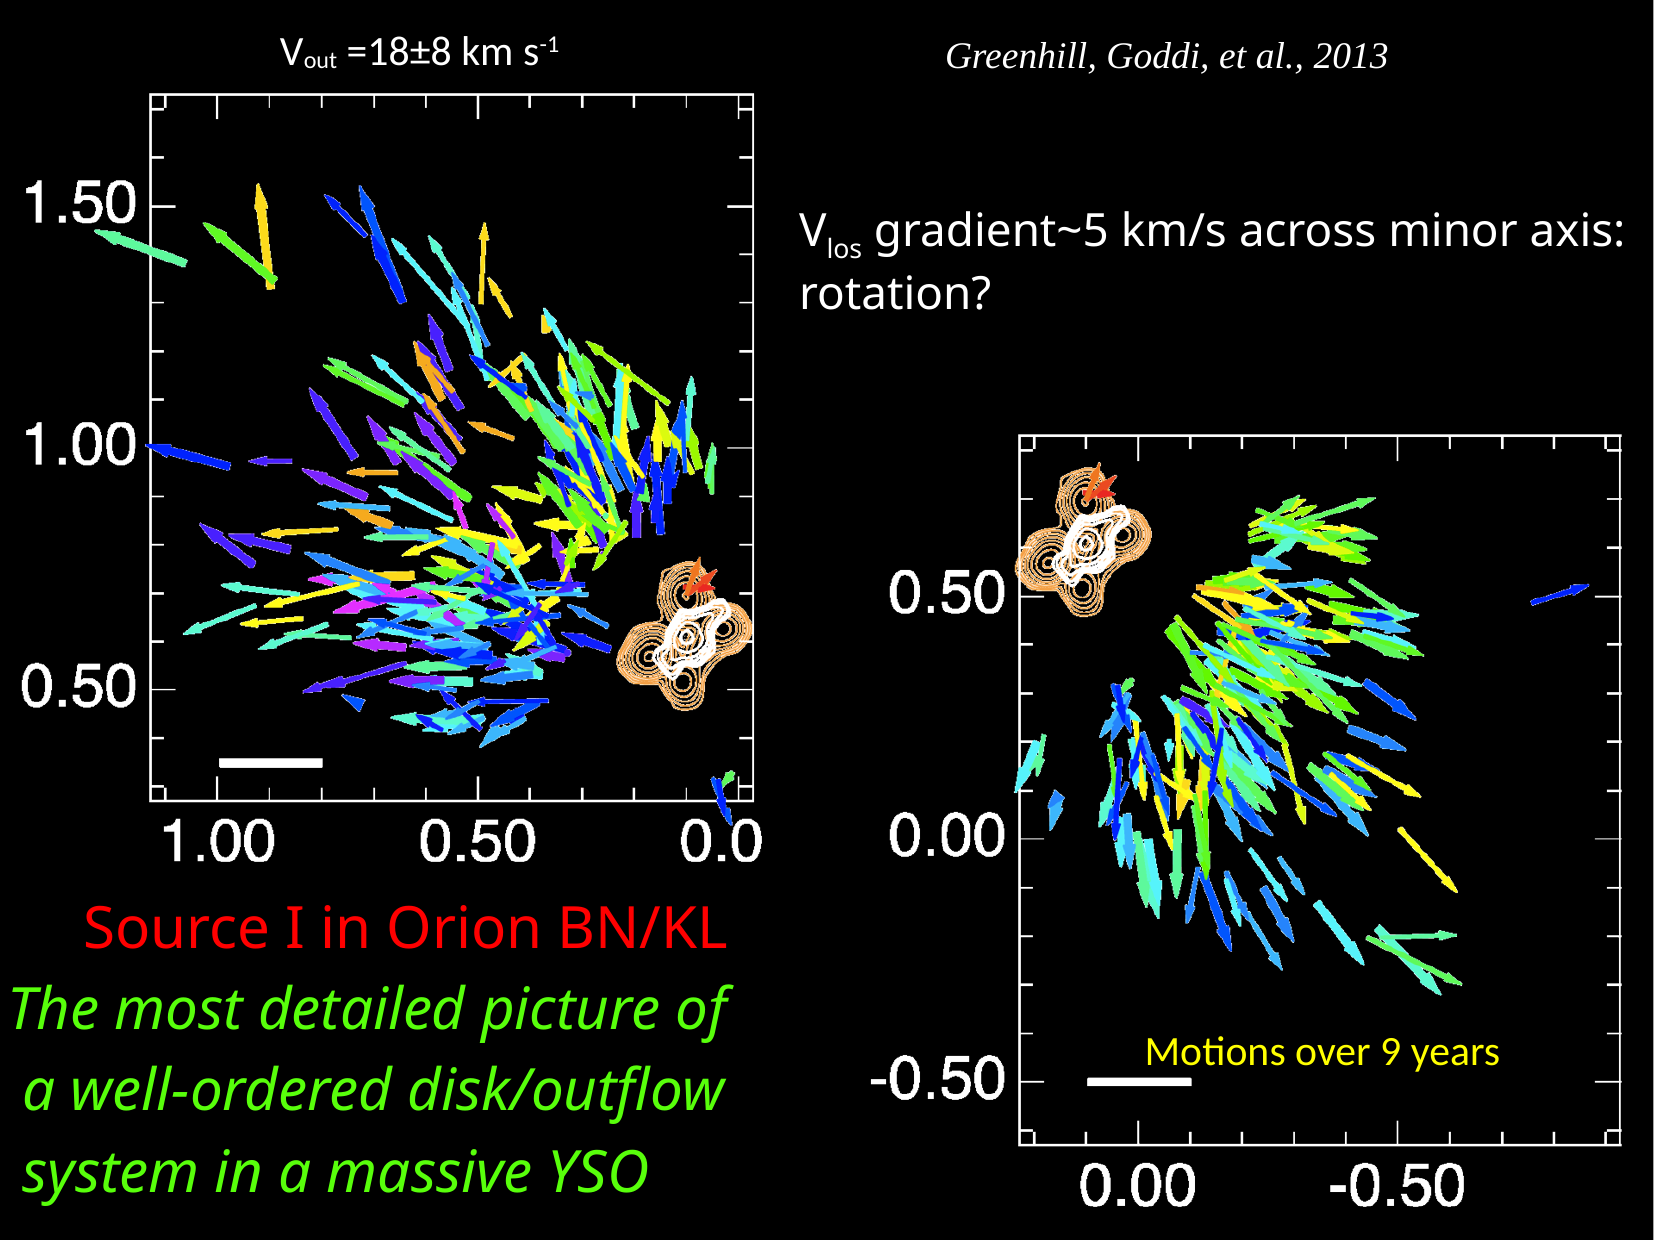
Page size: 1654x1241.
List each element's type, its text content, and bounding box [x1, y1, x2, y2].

text_box Vlos gradient~5 km/s across minor axis: rotation? [799, 200, 1652, 389]
picture [868, 431, 1625, 1213]
text_box Motions over 9 years [1381, 1016, 1613, 1081]
picture [0, 88, 766, 870]
text_box Source I in Orion BN/KL The most detailed picture of a well-ordered disk/outflow system in a massive YSO [0, 882, 1381, 1212]
text_box Vout =18±8 km s-1 [169, 24, 560, 75]
text_box Greenhill, Goddi, et al., 2013 [930, 23, 1633, 84]
